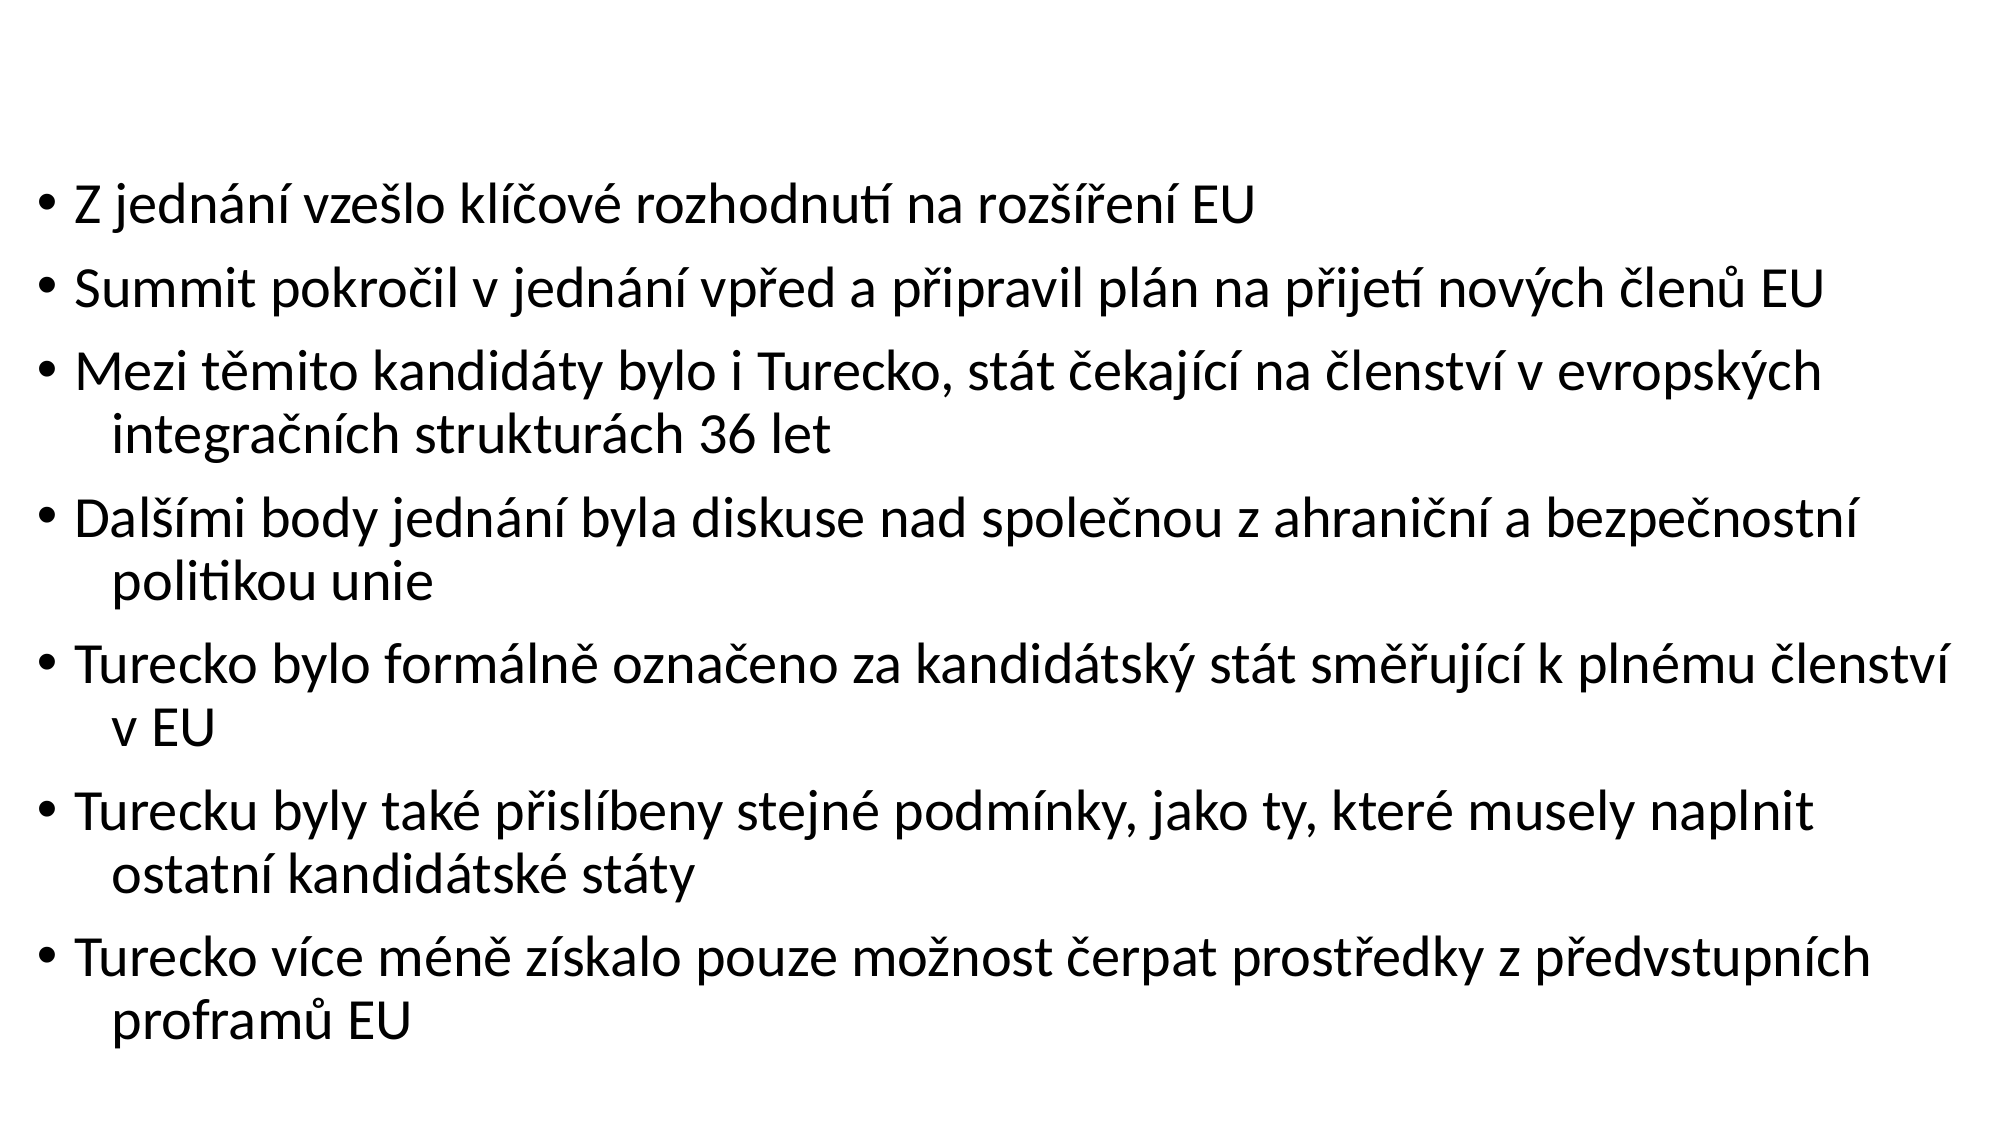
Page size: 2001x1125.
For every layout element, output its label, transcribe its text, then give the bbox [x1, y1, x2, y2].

list Z jednání vzešlo klíčové rozhodnutí na rozšíření EU Summit pokročil v jednání vpřed a připravil plán na přijetí nových členů EU Mezi těmito kandidáty bylo i Turecko, stát čekající na členství v evropských integračních strukturách 36 let Dalšími body jednání byla diskuse nad společnou z ahraniční a bezpečnostní politikou unie Turecko bylo formálně označeno za kandidátský stát směřující k plnému členství v EU Turecku byly také přislíbeny stejné podmínky, jako ty, které musely naplnit ostatní kandidátské státy Turecko více méně získalo pouze možnost čerpat prostředky z předvstupních proframů EU [21, 165, 2000, 1105]
